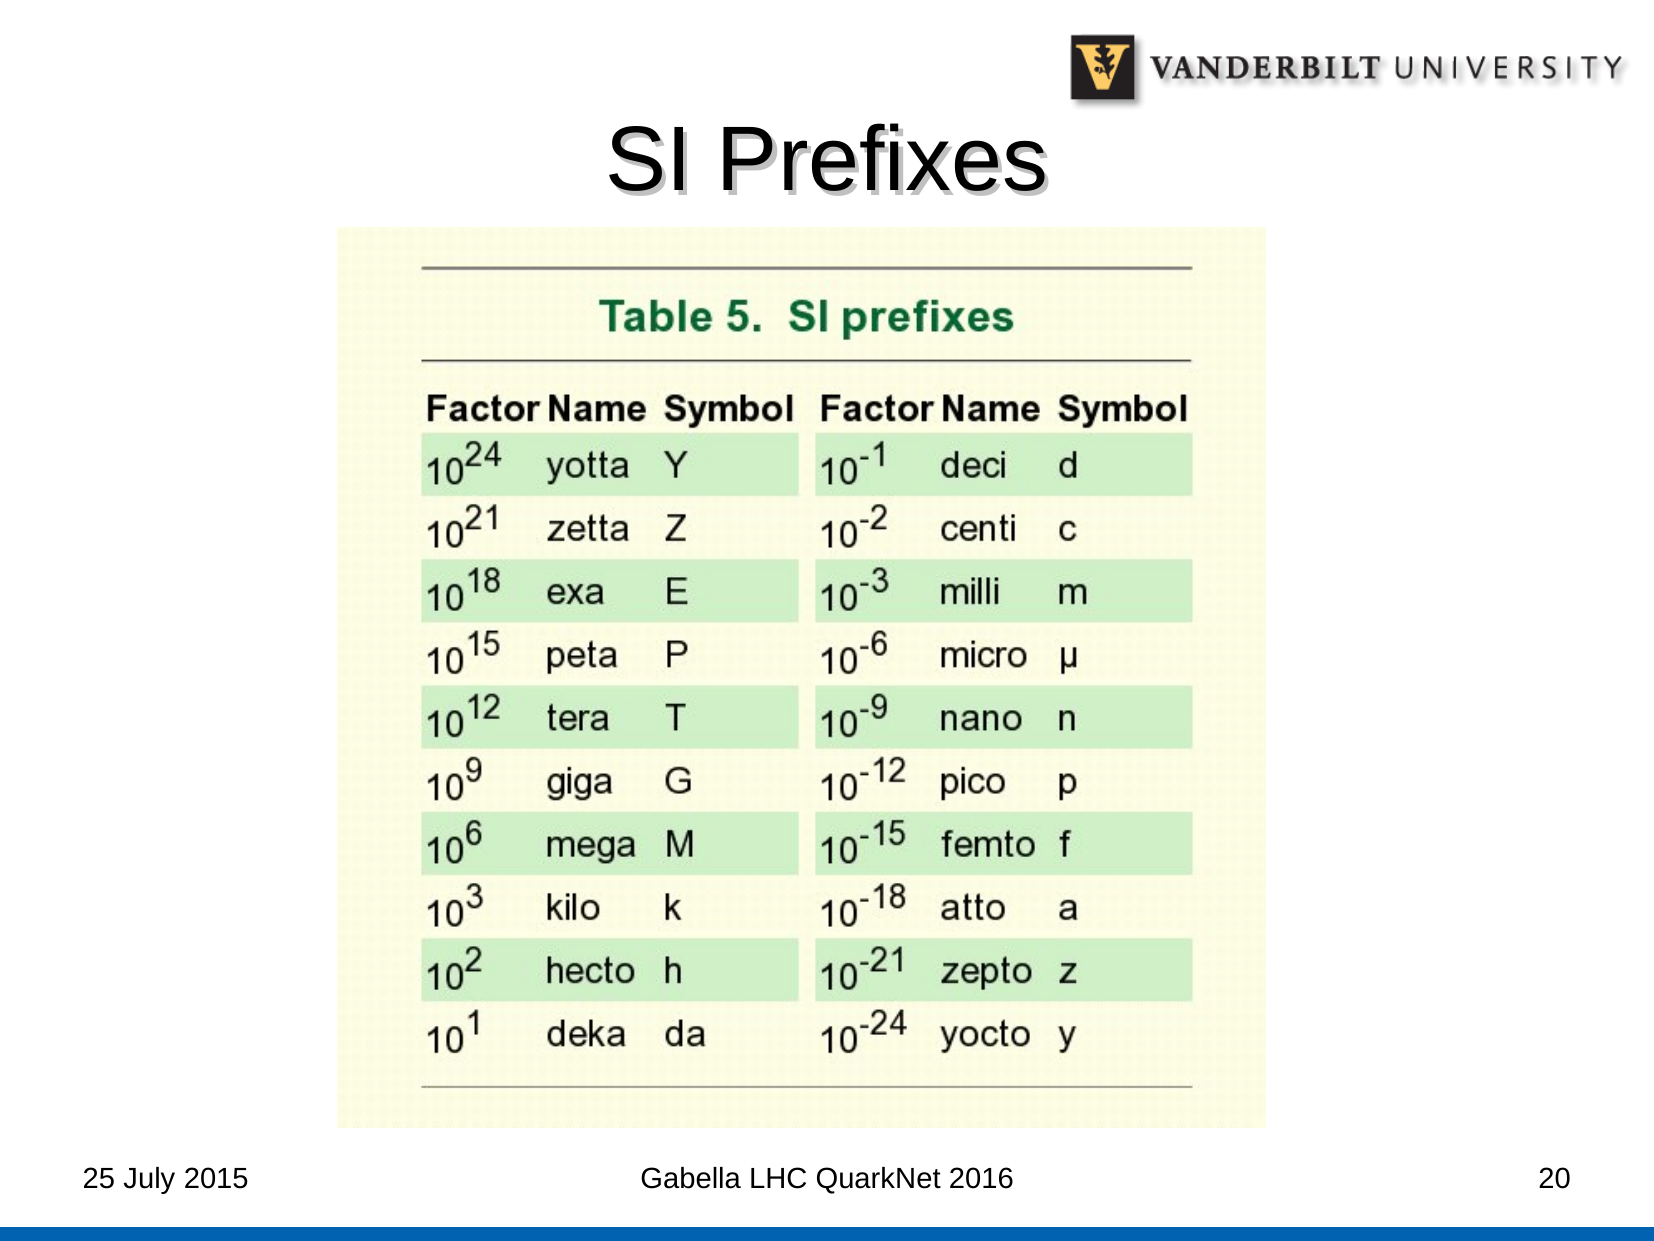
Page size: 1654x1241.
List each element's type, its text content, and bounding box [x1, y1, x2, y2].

title SI Prefixes [121, 55, 1533, 263]
picture [1067, 31, 1637, 115]
picture [337, 227, 1266, 1128]
